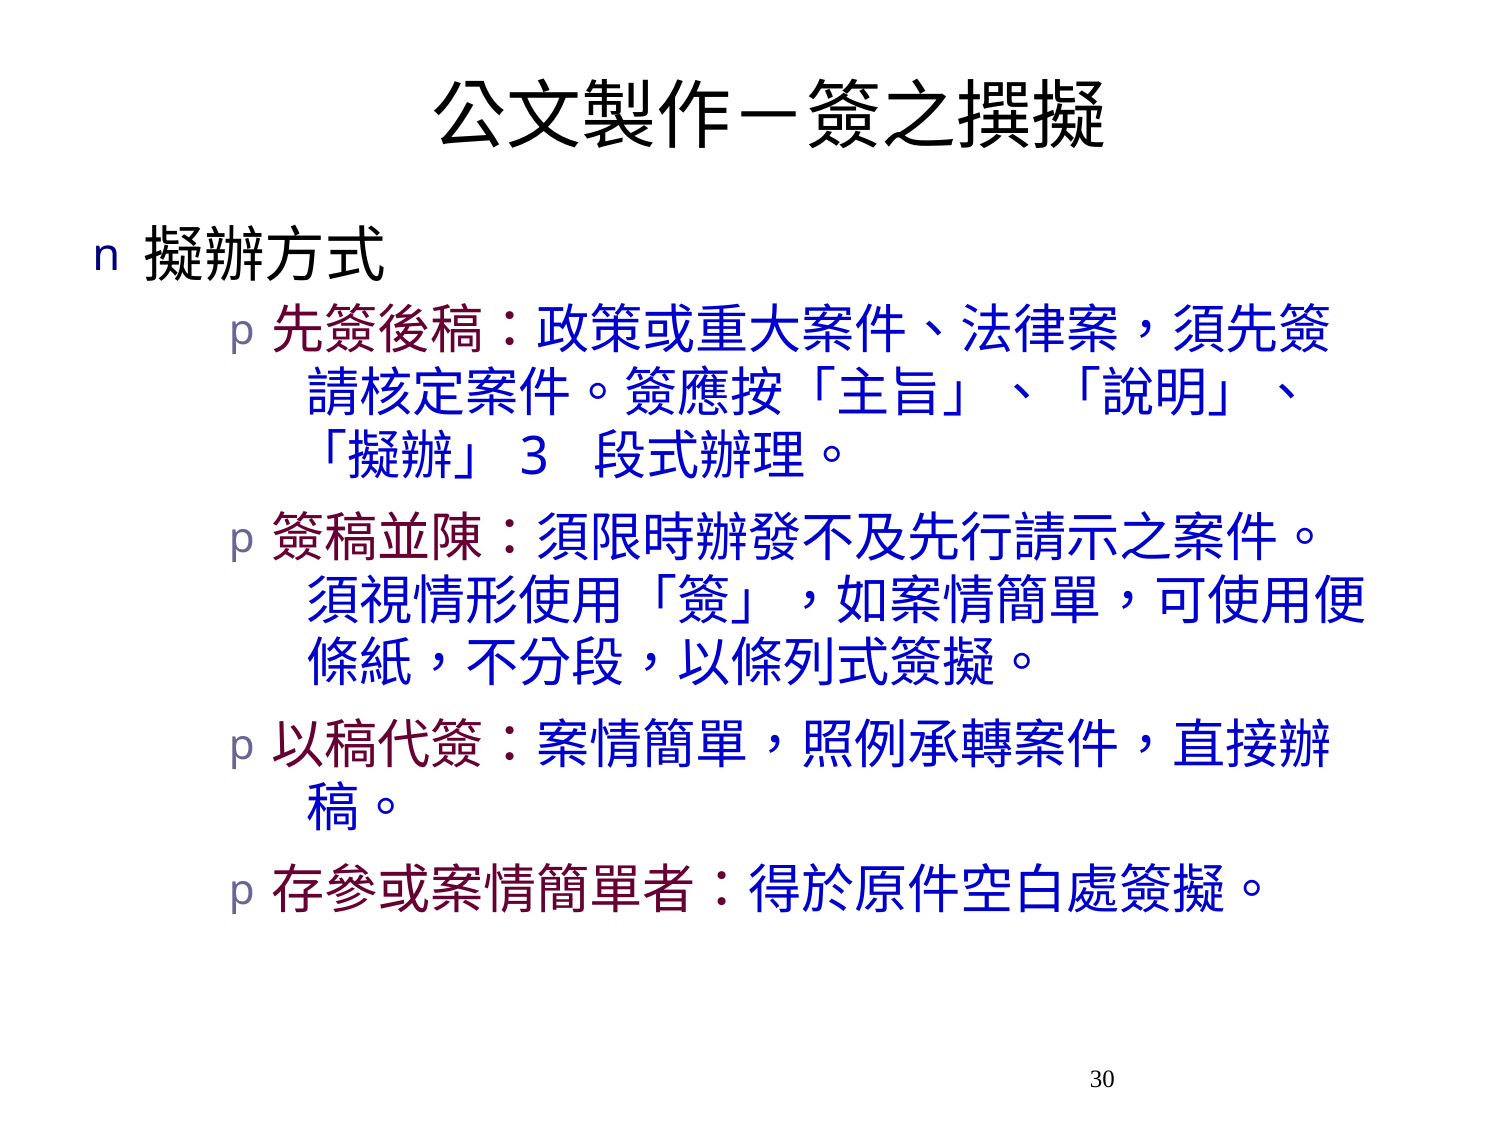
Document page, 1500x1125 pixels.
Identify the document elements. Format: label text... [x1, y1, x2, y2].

list 擬辦方式 先簽後稿：政策或重大案件、法律案，須先簽 請核定案件。簽應按「主旨」、「說明」、 「擬辦」3 段式辦理。 簽稿並陳：須限時辦發不及先行請示之案件。 須視情形使用「簽」，如案情簡單，可使用便 條紙，不分段，以條列式簽擬。 以稿代簽：案情簡單，照例承轉案件，直接辦 稿。 存參或案情簡單者：得於原件空白處簽擬。 [77, 216, 1421, 1035]
text_box [1074, 1025, 1426, 1101]
title 公文製作－簽之撰擬 [171, 0, 1366, 216]
